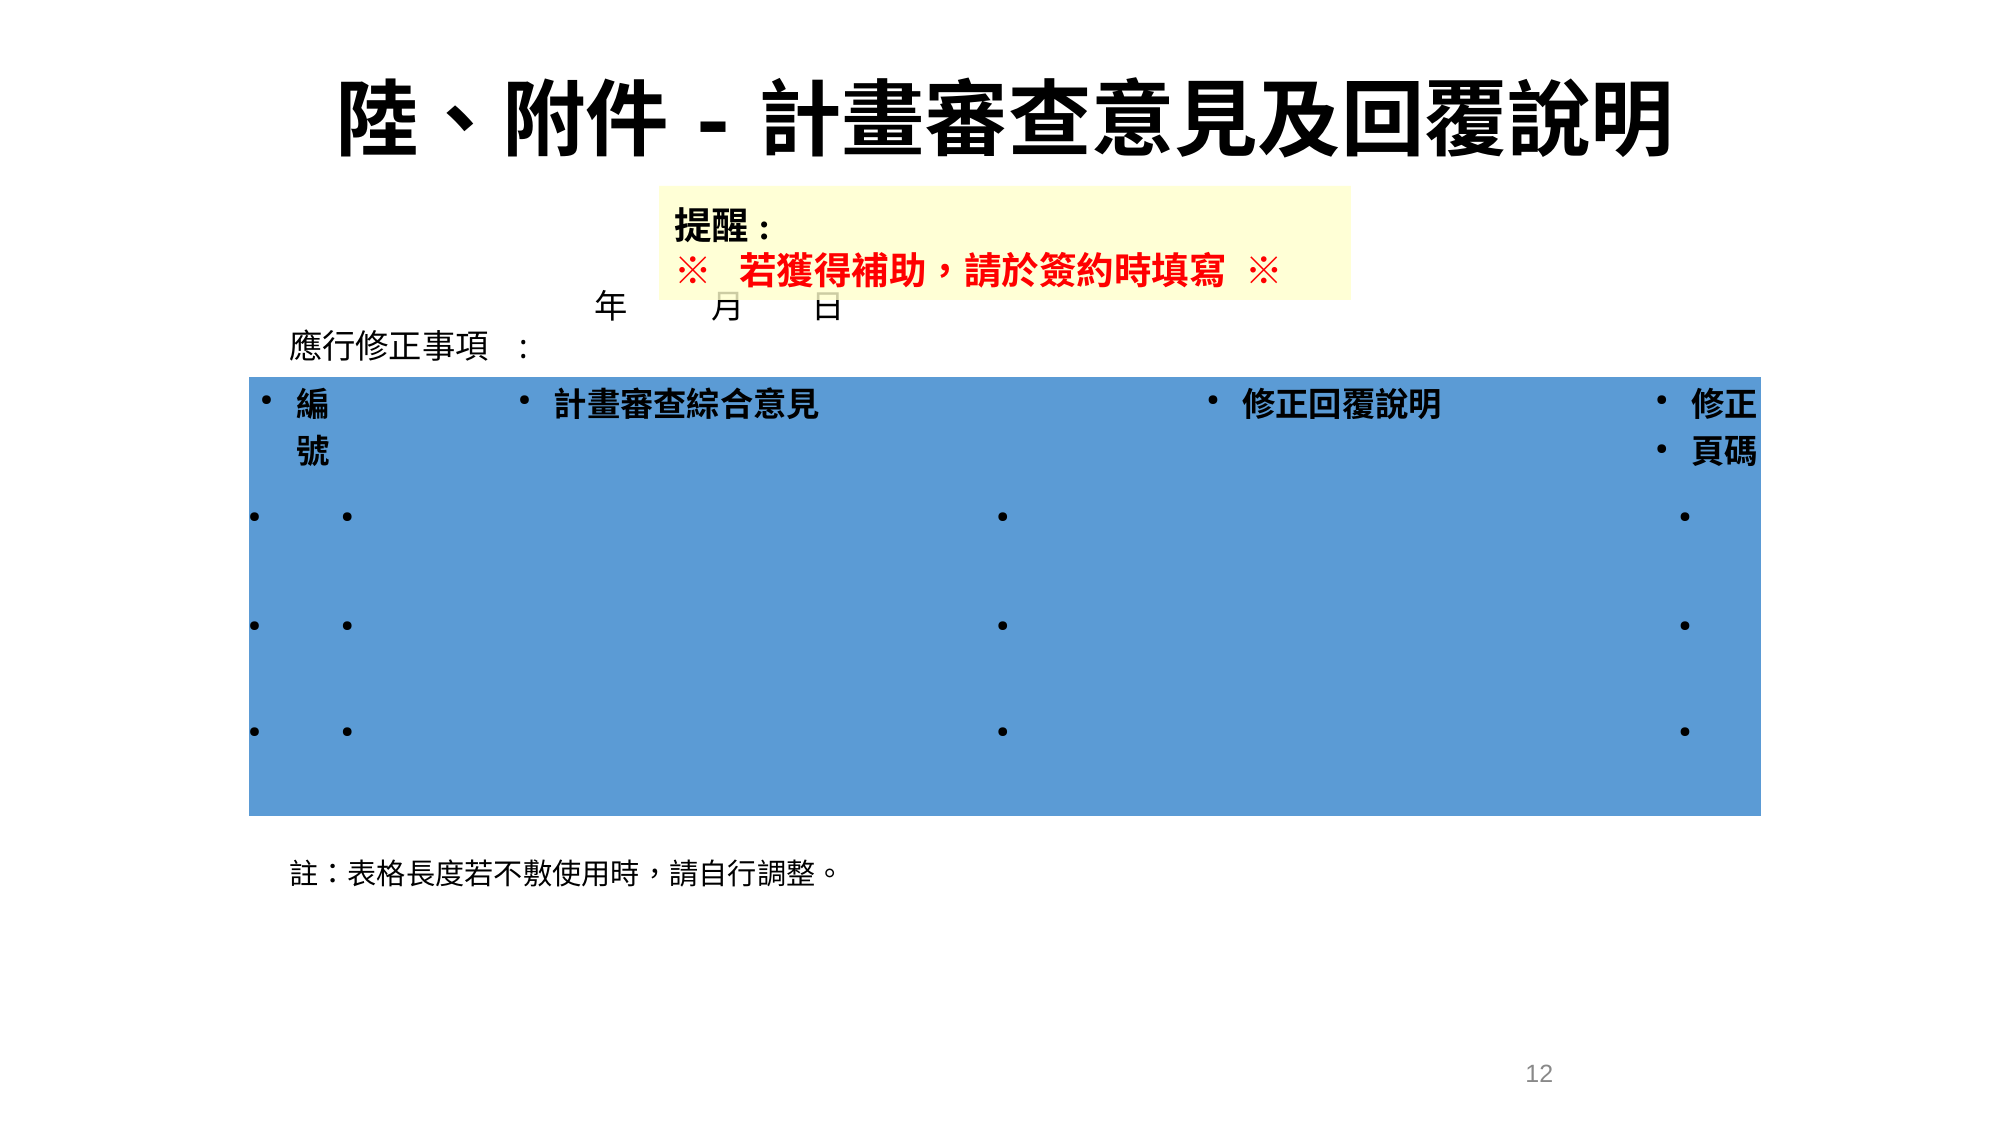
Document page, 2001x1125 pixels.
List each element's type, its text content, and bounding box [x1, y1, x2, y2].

table_cell [1652, 604, 1761, 710]
table_cell [249, 710, 341, 816]
table_cell [997, 710, 1652, 816]
table_cell [1652, 495, 1761, 604]
text_box 年 月 日 應行修正事項 : 註：表格長度若不敷使用時，請自行調整。 [274, 187, 1738, 377]
table_header 修正回覆說明 [997, 377, 1652, 495]
table_cell [249, 495, 341, 604]
table_cell [1652, 710, 1761, 816]
table_header 編號 [249, 377, 341, 495]
table_header 修正 頁碼 [1652, 377, 1761, 495]
table_cell [249, 604, 341, 710]
text_box 提醒: ※ 若獲得補助，請於簽約時填寫 ※ [659, 186, 1351, 300]
table_cell [997, 604, 1652, 710]
table_cell [997, 495, 1652, 604]
table_header 計畫審查綜合意見 [341, 377, 997, 495]
table_cell [341, 710, 997, 816]
table_cell [341, 604, 997, 710]
text_box 年 月 日 應行修正事項 : 註：表格長度若不敷使用時，請自行調整。 [274, 816, 1738, 928]
text_box 陸、附件-計畫審查意見及回覆說明 [105, 54, 1906, 179]
table_cell [341, 495, 997, 604]
text_box 12 [1510, 1042, 1977, 1103]
